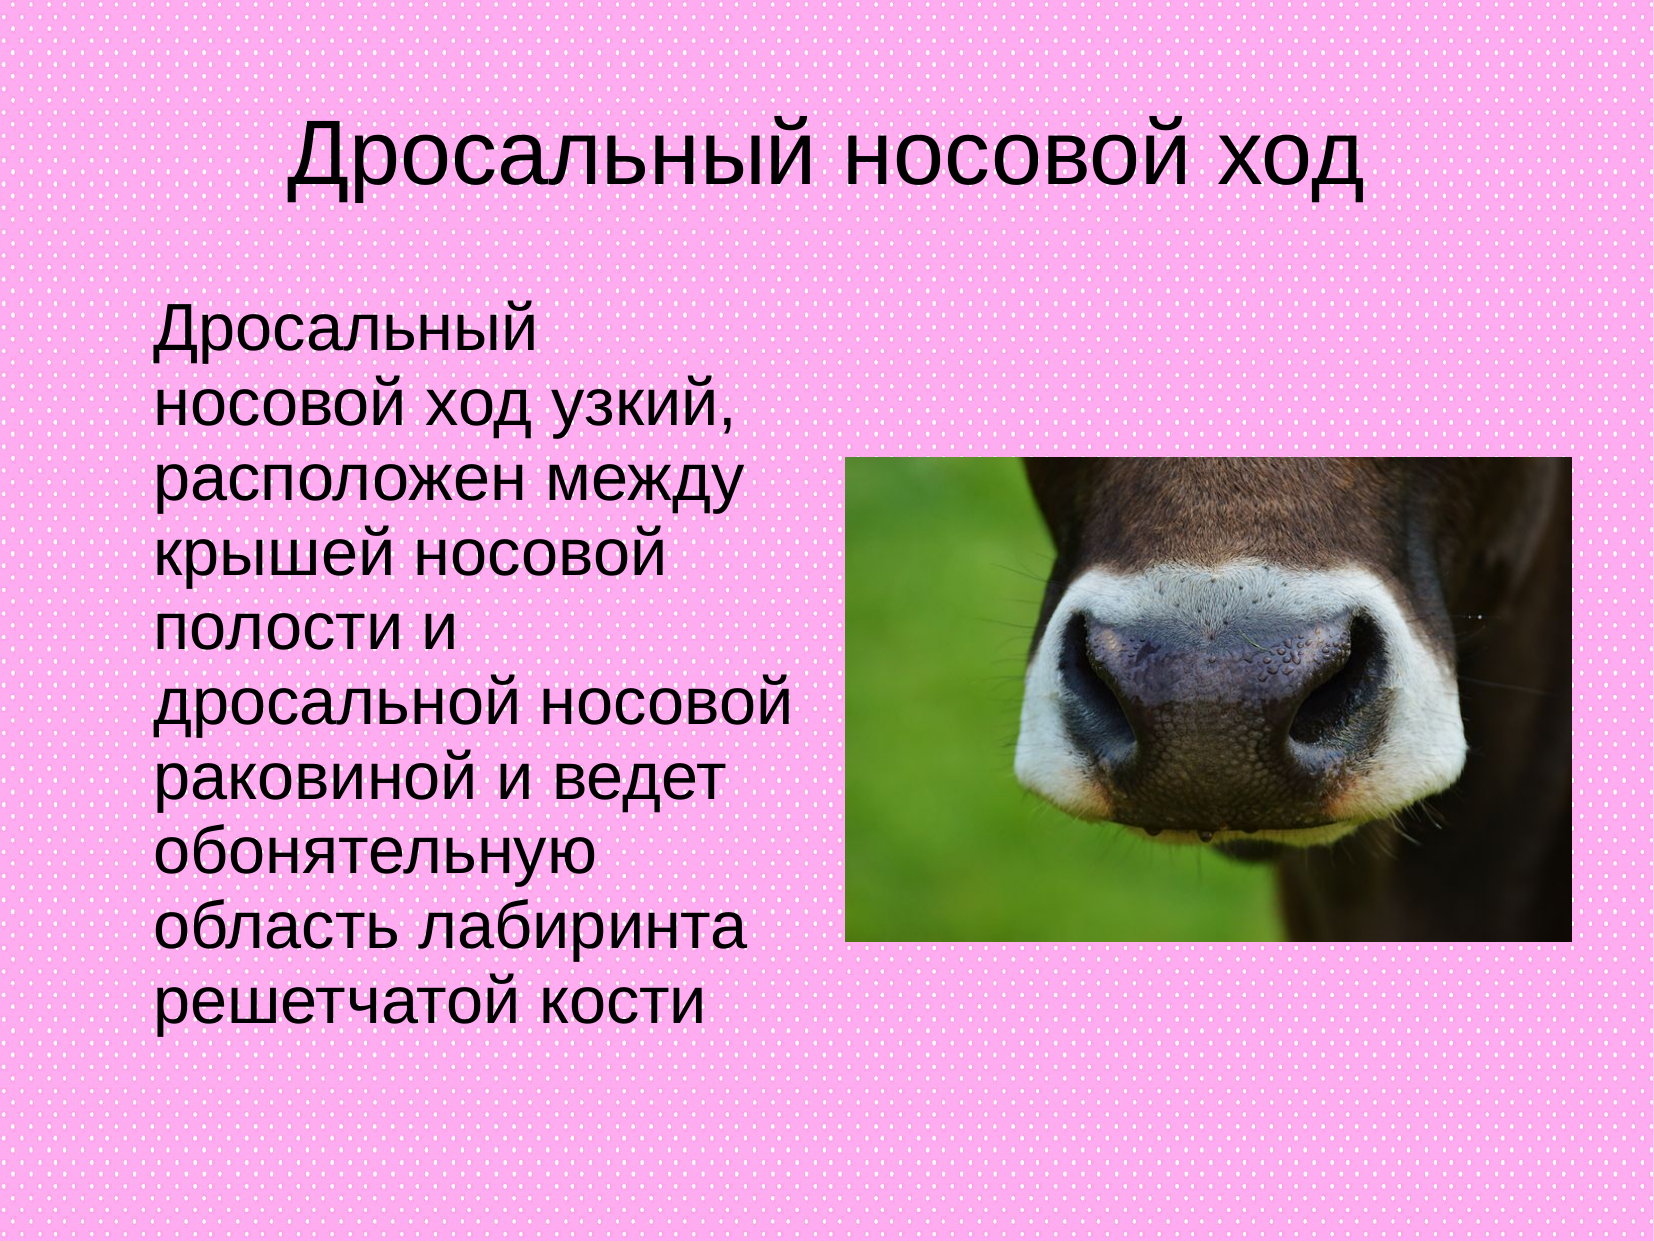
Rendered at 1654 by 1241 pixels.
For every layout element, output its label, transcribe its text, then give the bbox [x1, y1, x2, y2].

title Дросальный носовой ход [82, 49, 1571, 257]
list Дросальный носовой ход узкий, расположен между крышей носовой полости и дросальной носовой раковиной и ведет обонятельную область лабиринта решетчатой кости [82, 290, 809, 1188]
picture [0, 0, 1654, 1241]
